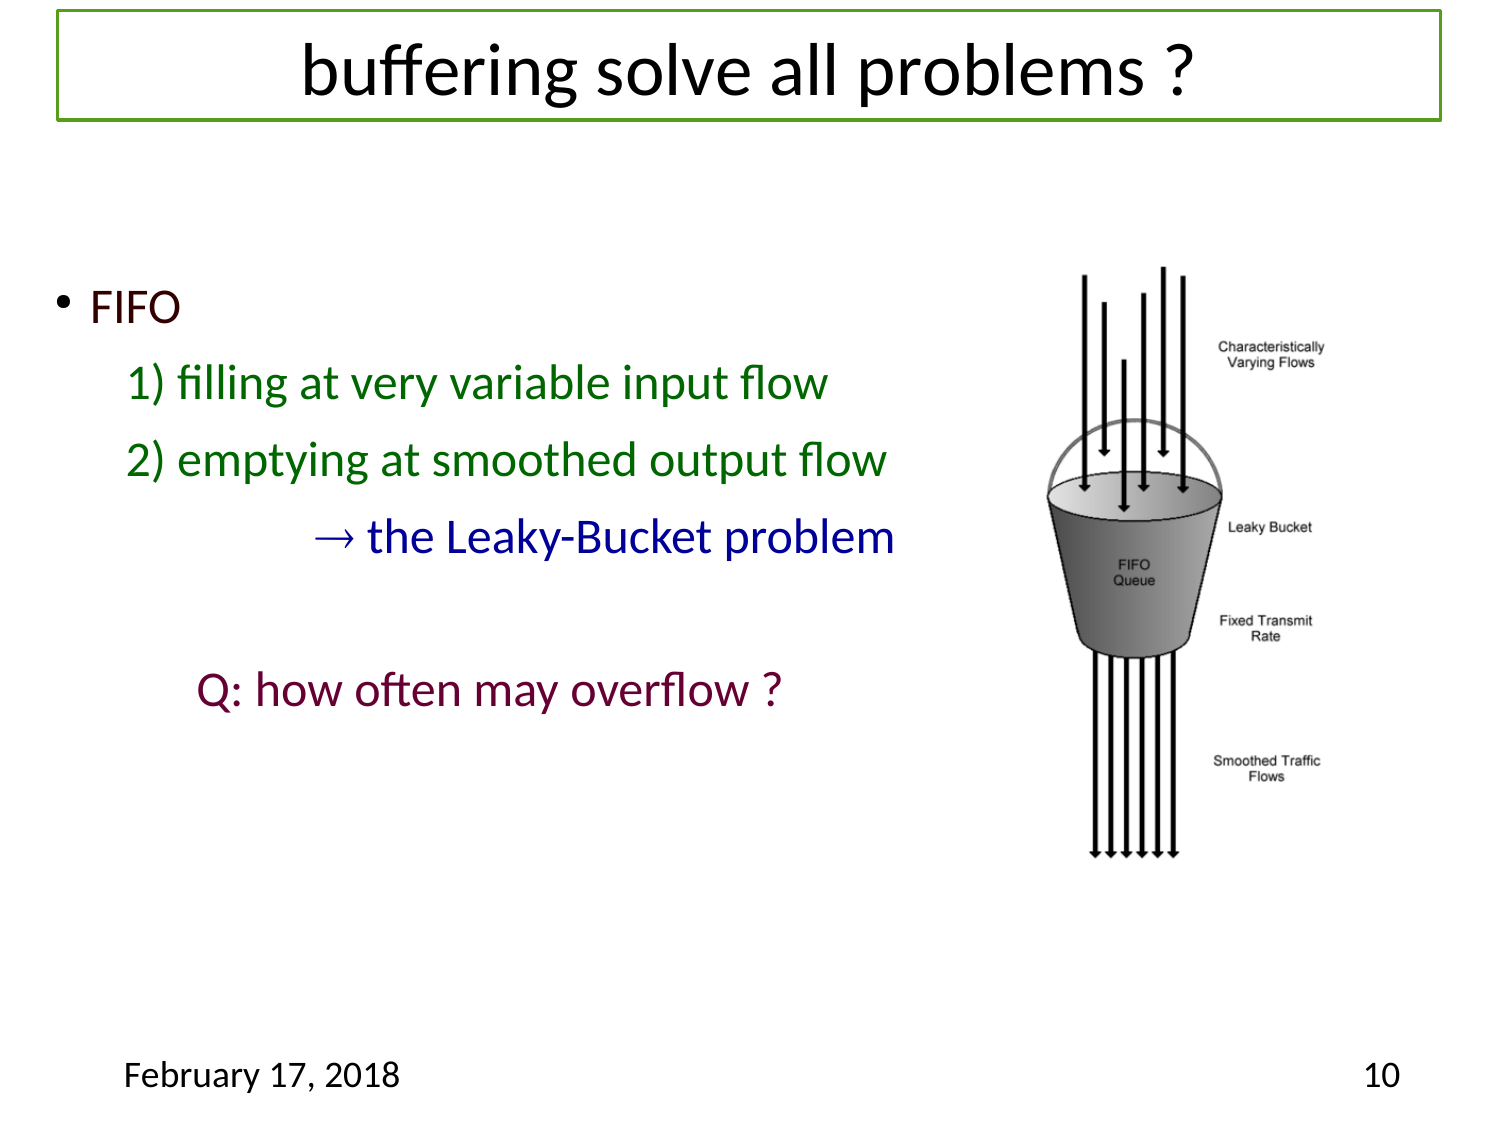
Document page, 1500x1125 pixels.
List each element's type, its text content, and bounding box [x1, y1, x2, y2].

title buffering solve all problems ? [57, 10, 1441, 121]
picture [1024, 266, 1343, 867]
text_box FIFO 1) filling at very variable input flow 2) emptying at smoothed output flow  the Leaky-Bucket problem Q: how often may overflow ? [54, 228, 1006, 762]
